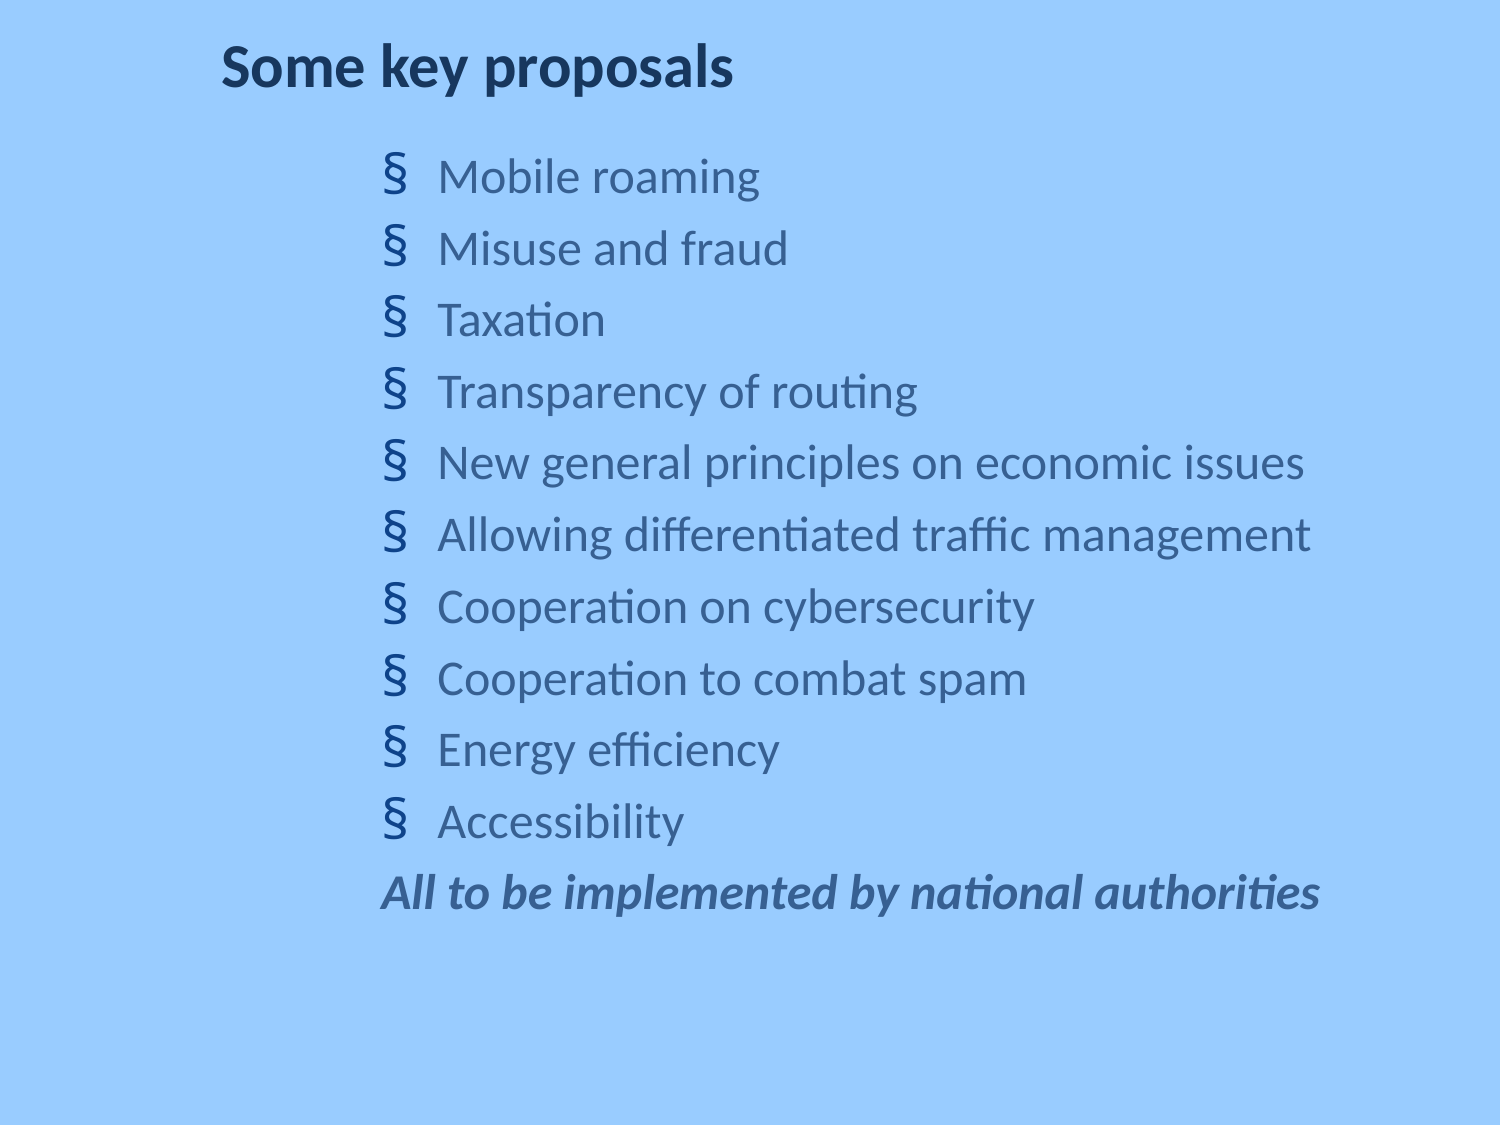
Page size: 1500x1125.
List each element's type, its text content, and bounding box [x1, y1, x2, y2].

text_box Mobile roaming Misuse and fraud Taxation Transparency of routing New general principles on economic issues Allowing differentiated traffic management Cooperation on cybersecurity Cooperation to combat spam Energy efficiency Accessibility All to be implemented by national authorities [366, 136, 1417, 727]
text_box Some key proposals [206, 9, 1484, 109]
